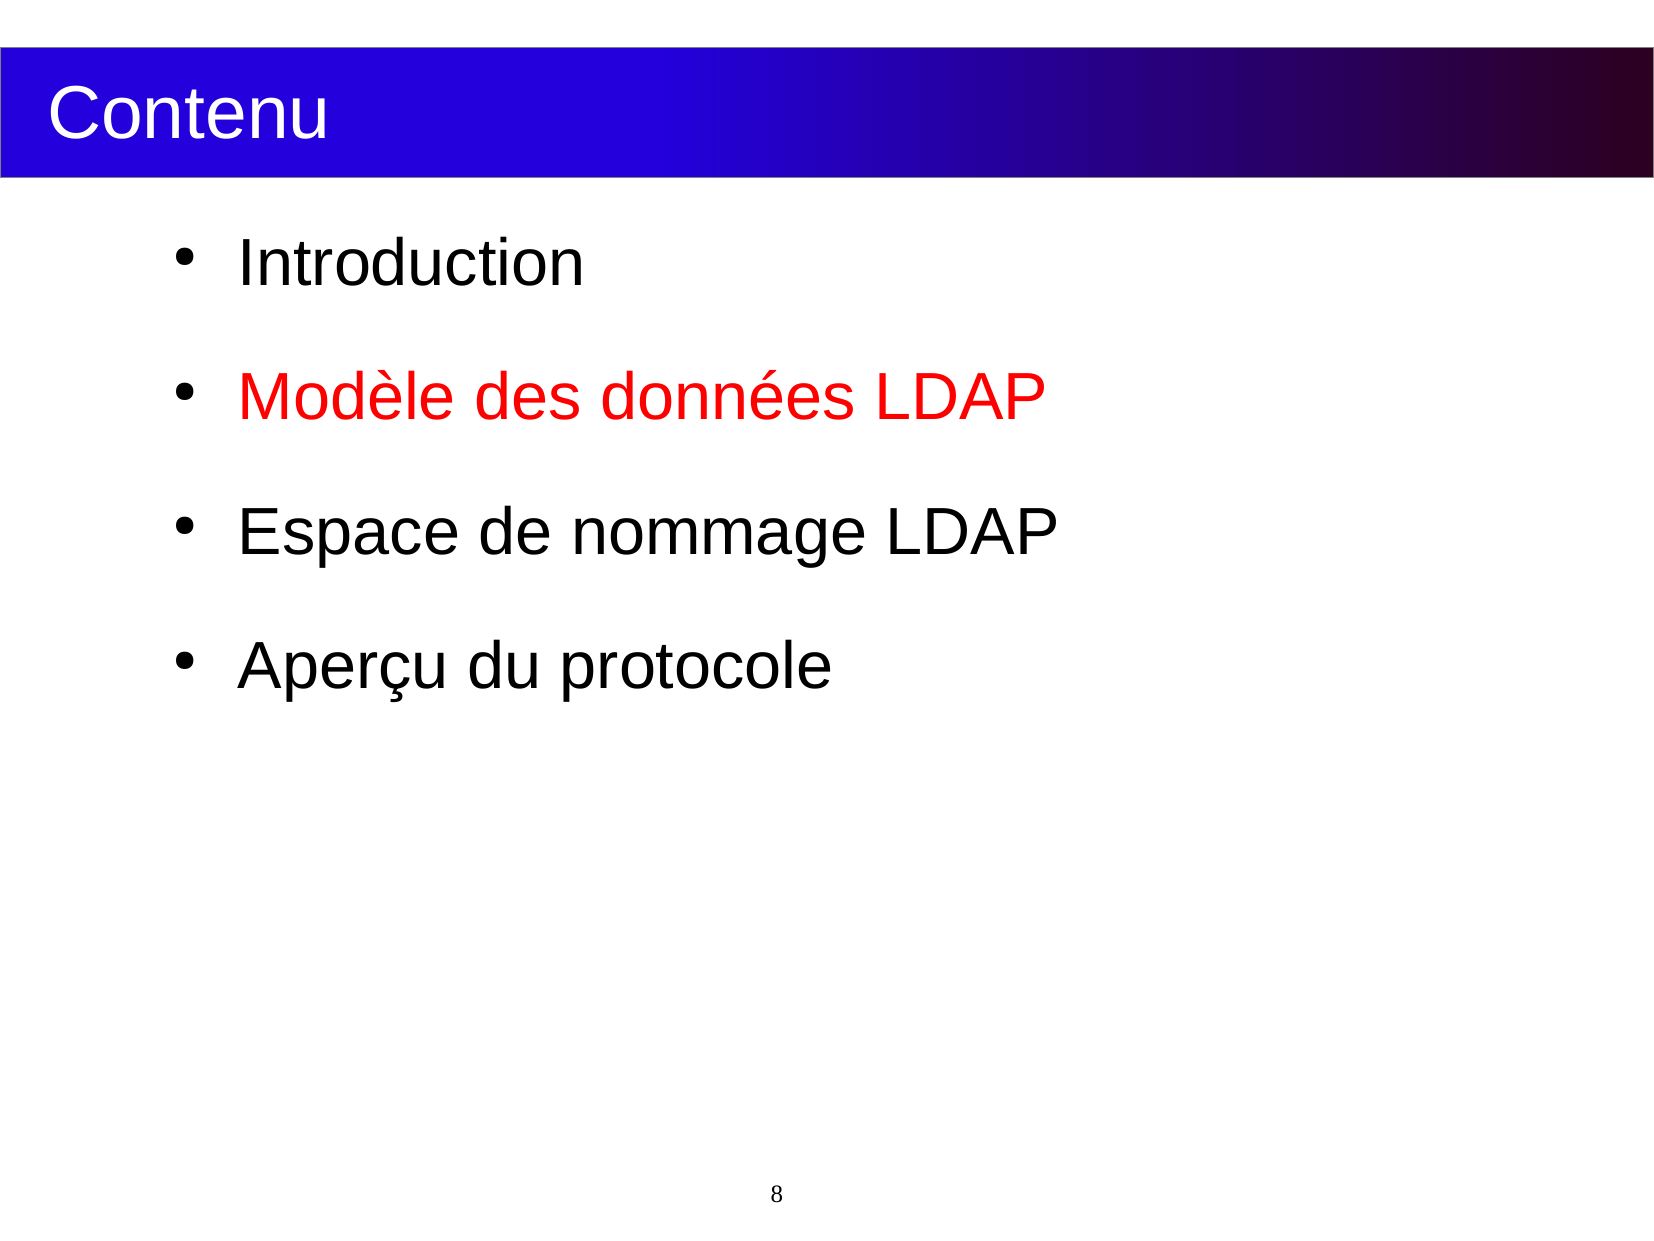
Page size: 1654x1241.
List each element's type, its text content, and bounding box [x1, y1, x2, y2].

title Contenu [47, 6, 1477, 225]
list Introduction Modèle des données LDAP Espace de nommage LDAP Aperçu du protocole [116, 231, 1528, 951]
